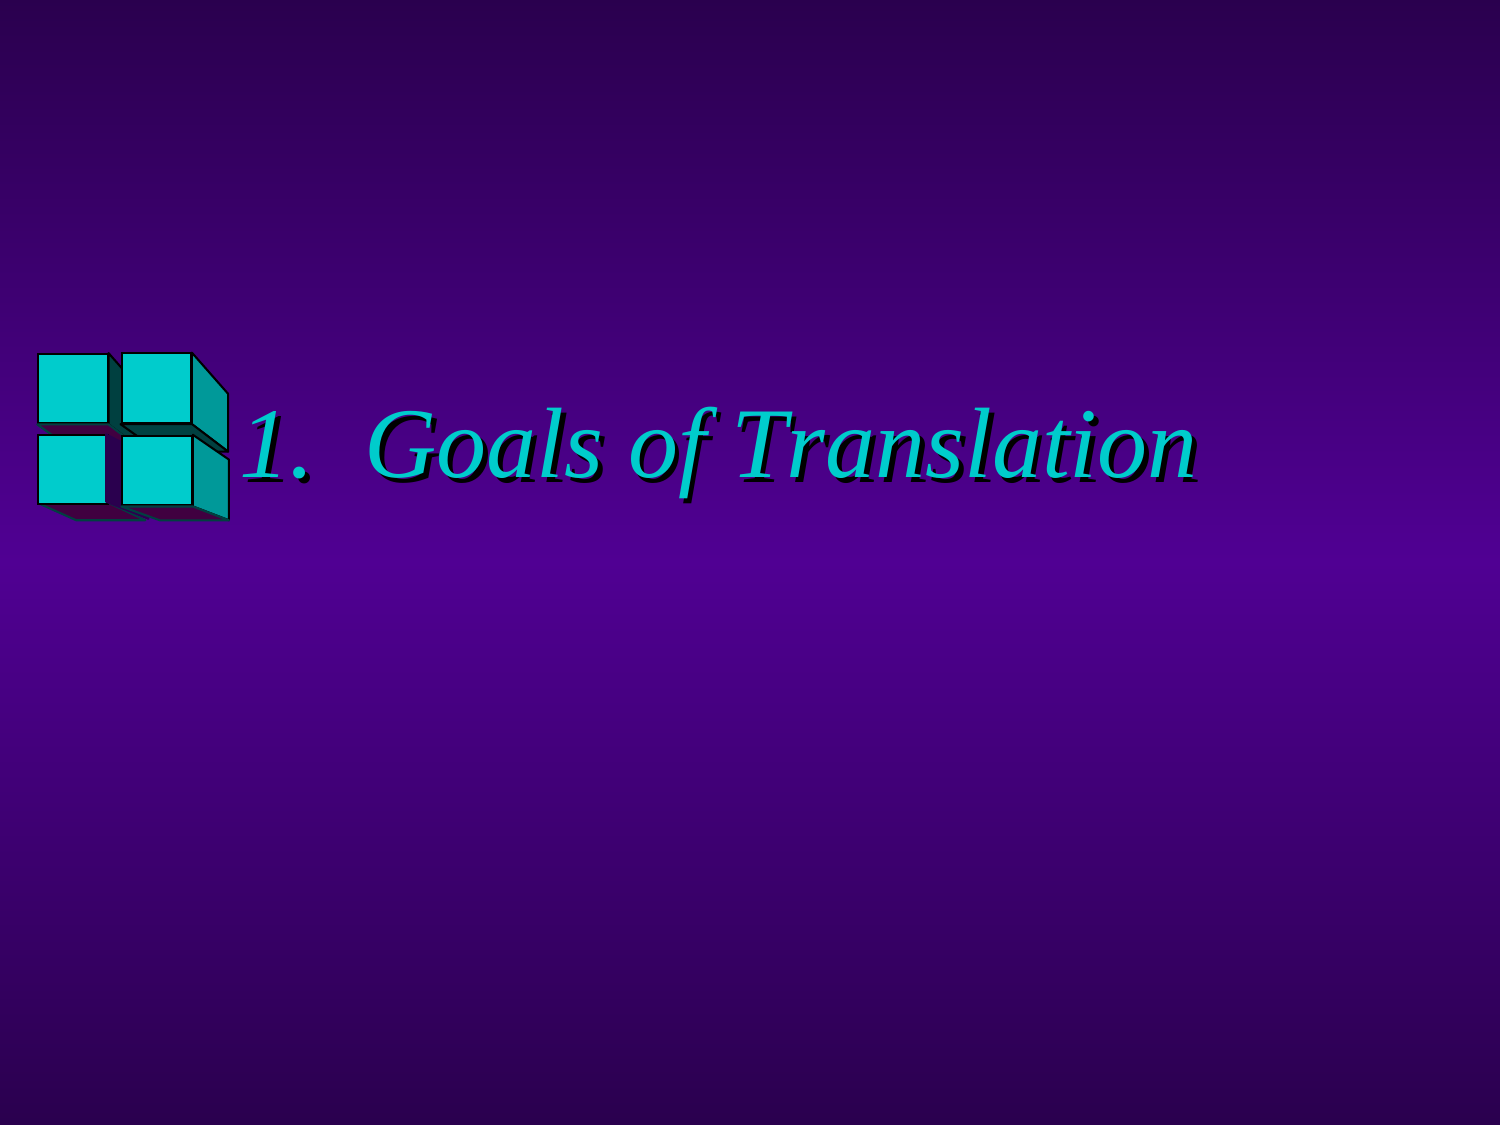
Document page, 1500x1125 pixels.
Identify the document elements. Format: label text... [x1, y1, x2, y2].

title 1. Goals of Translation [224, 349, 1500, 538]
